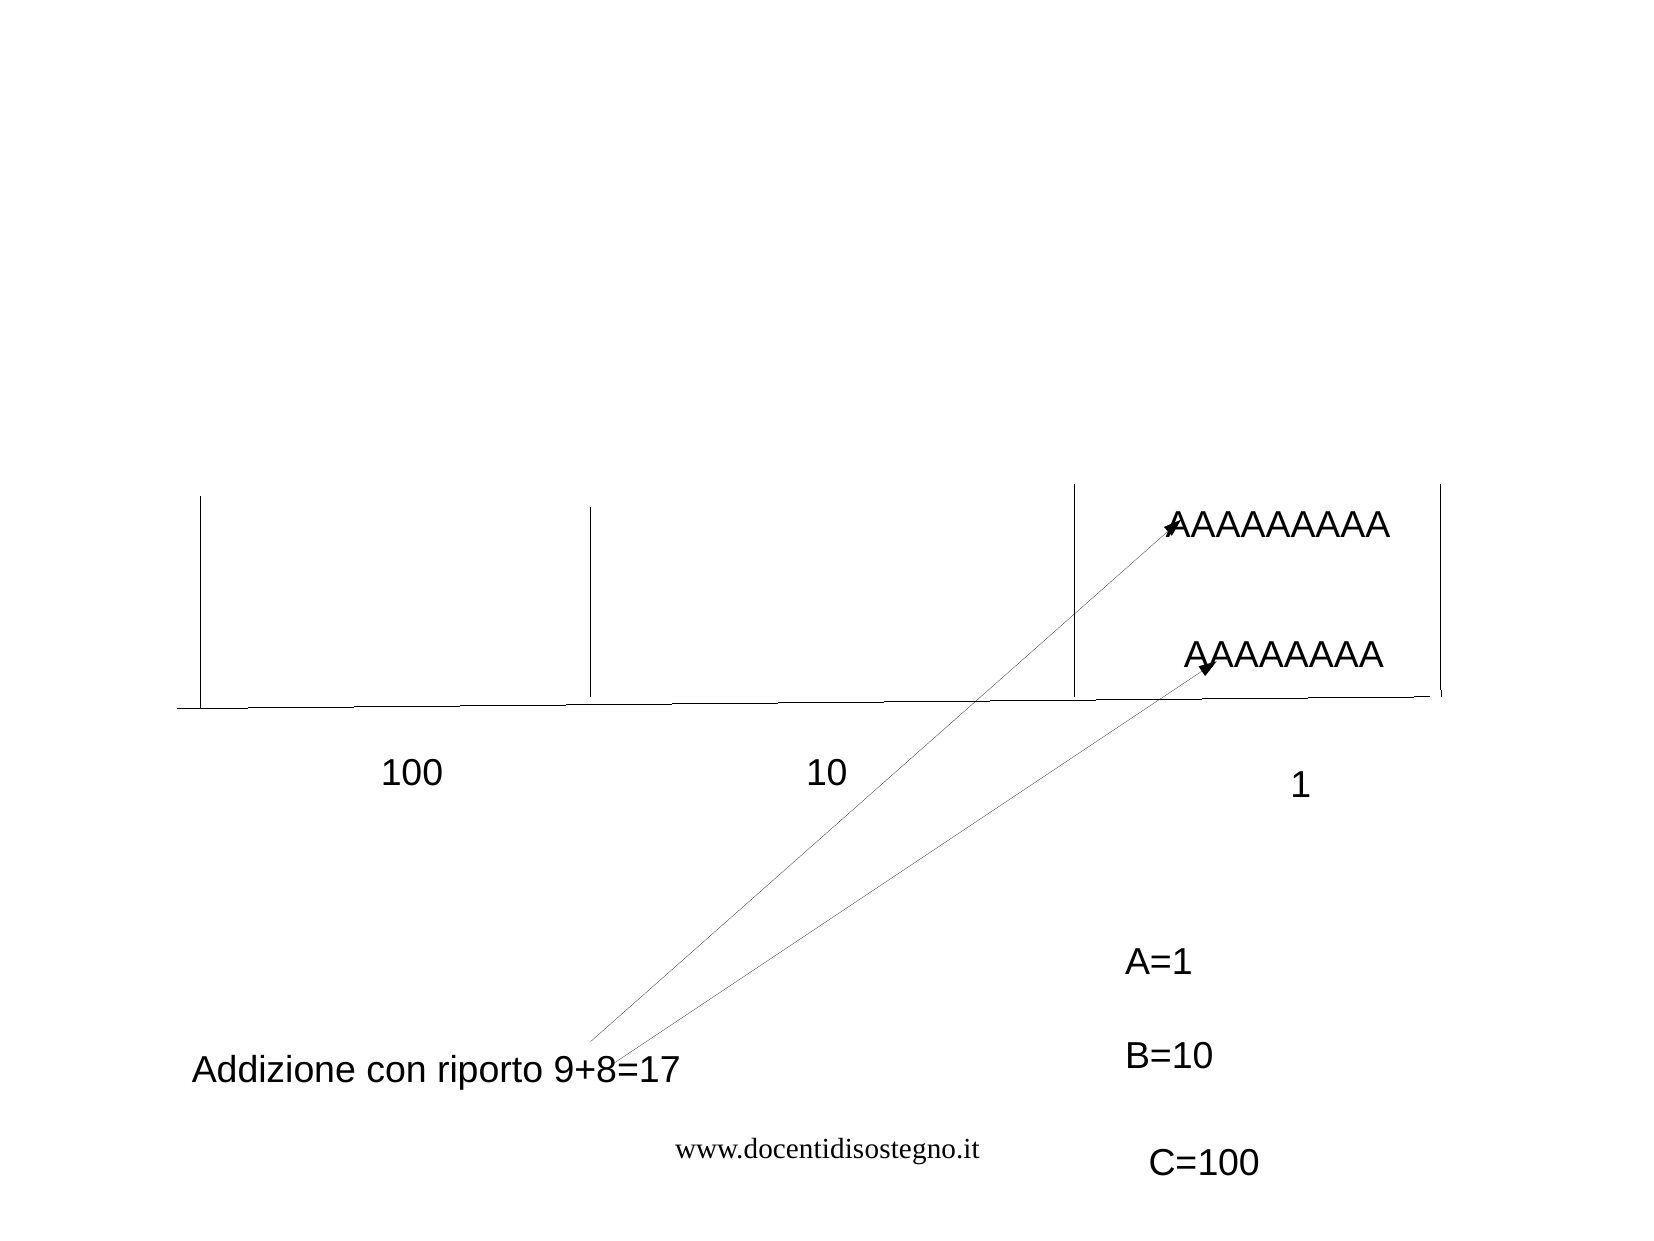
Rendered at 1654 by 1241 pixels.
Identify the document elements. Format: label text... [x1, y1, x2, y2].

text_box B=10 [1110, 1027, 1253, 1085]
text_box 10 [791, 744, 863, 801]
text_box AAAAAAAAA [1150, 496, 1406, 553]
text_box Addizione con riporto 9+8=17 [177, 1041, 1028, 1099]
text_box AAAAAAAA [1169, 625, 1399, 683]
text_box C=100 [1133, 1133, 1275, 1191]
text_box www.docentidisostegno.it [565, 1129, 1090, 1216]
text_box 1 [1275, 755, 1326, 813]
text_box A=1 [1110, 933, 1208, 990]
text_box 100 [366, 744, 459, 801]
